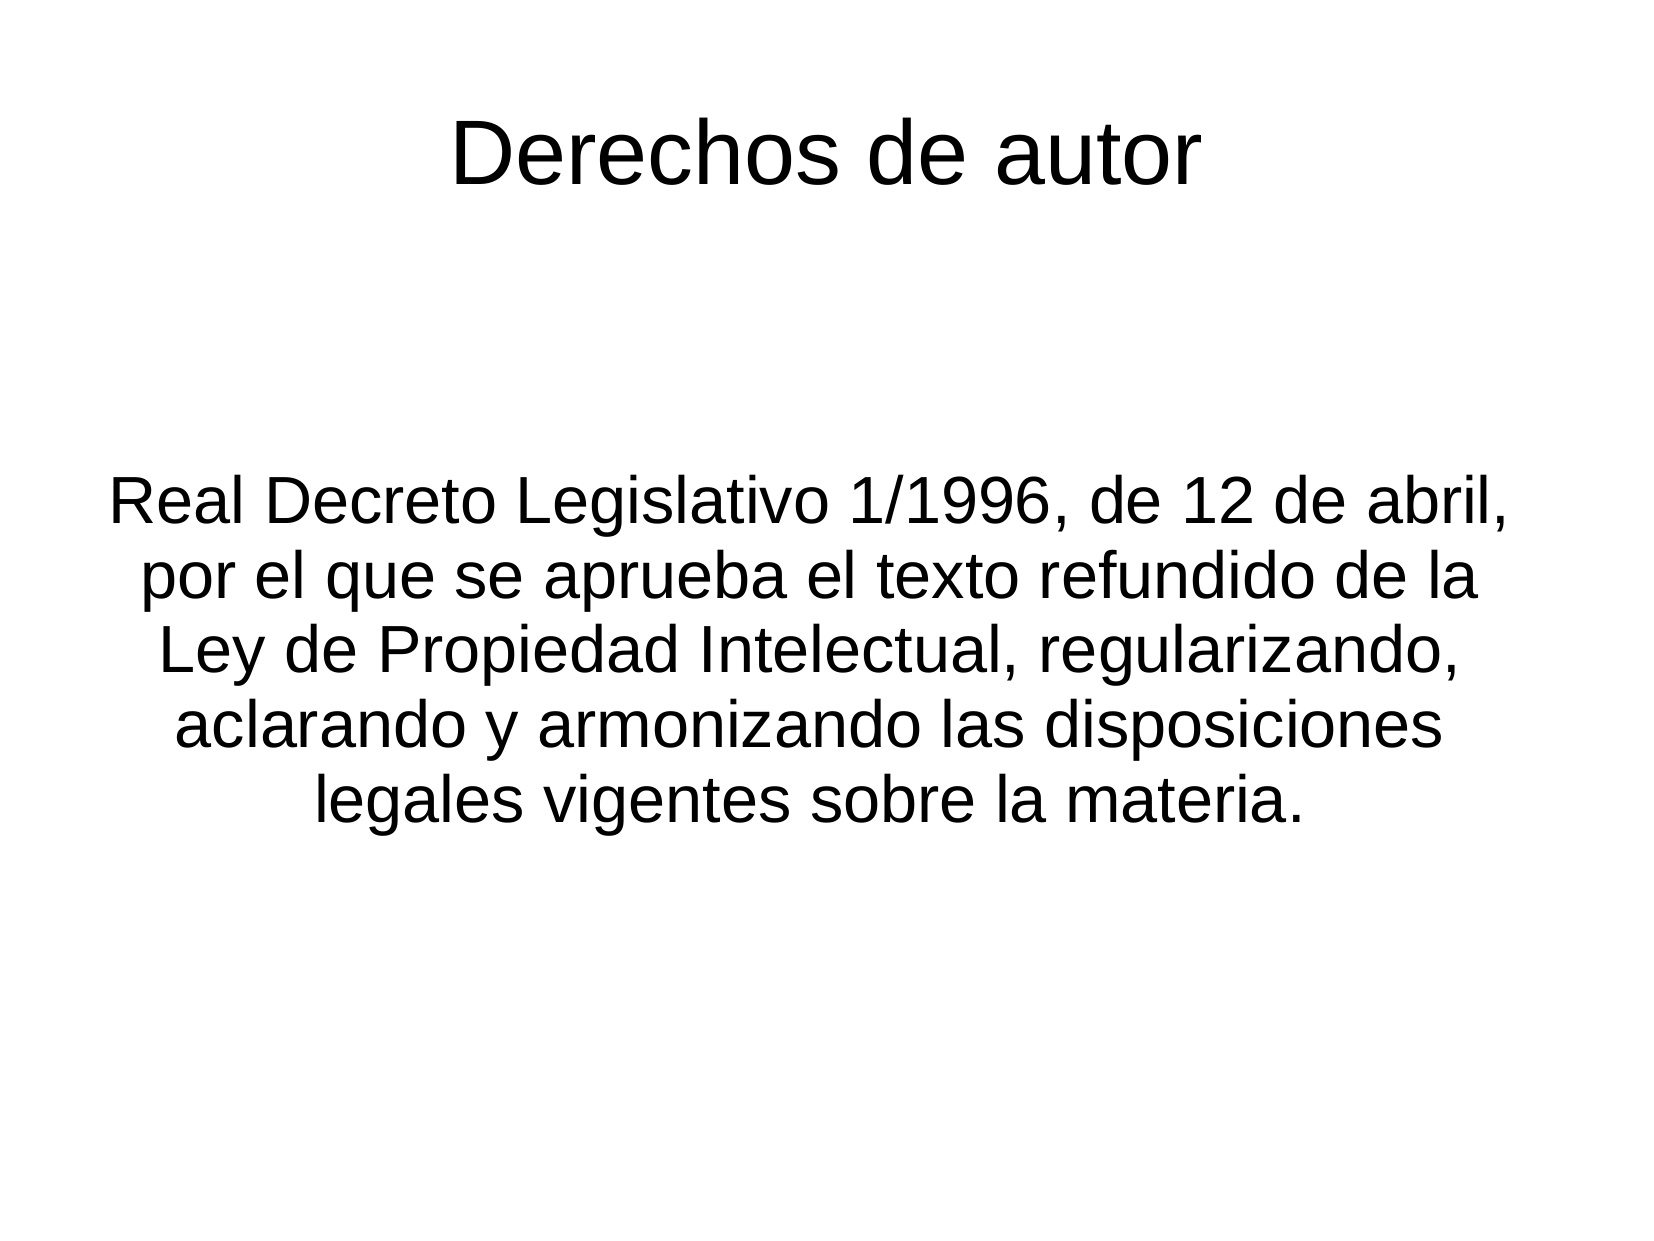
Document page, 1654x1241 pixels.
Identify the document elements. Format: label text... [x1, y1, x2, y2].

title Derechos de autor [82, 49, 1571, 257]
subtitle Real Decreto Legislativo 1/1996, de 12 de abril, por el que se aprueba el texto refundido de la Ley de Propiedad Intelectual, regularizando, aclarando y armonizando las disposiciones legales vigentes sobre la materia. [82, 290, 1538, 1010]
